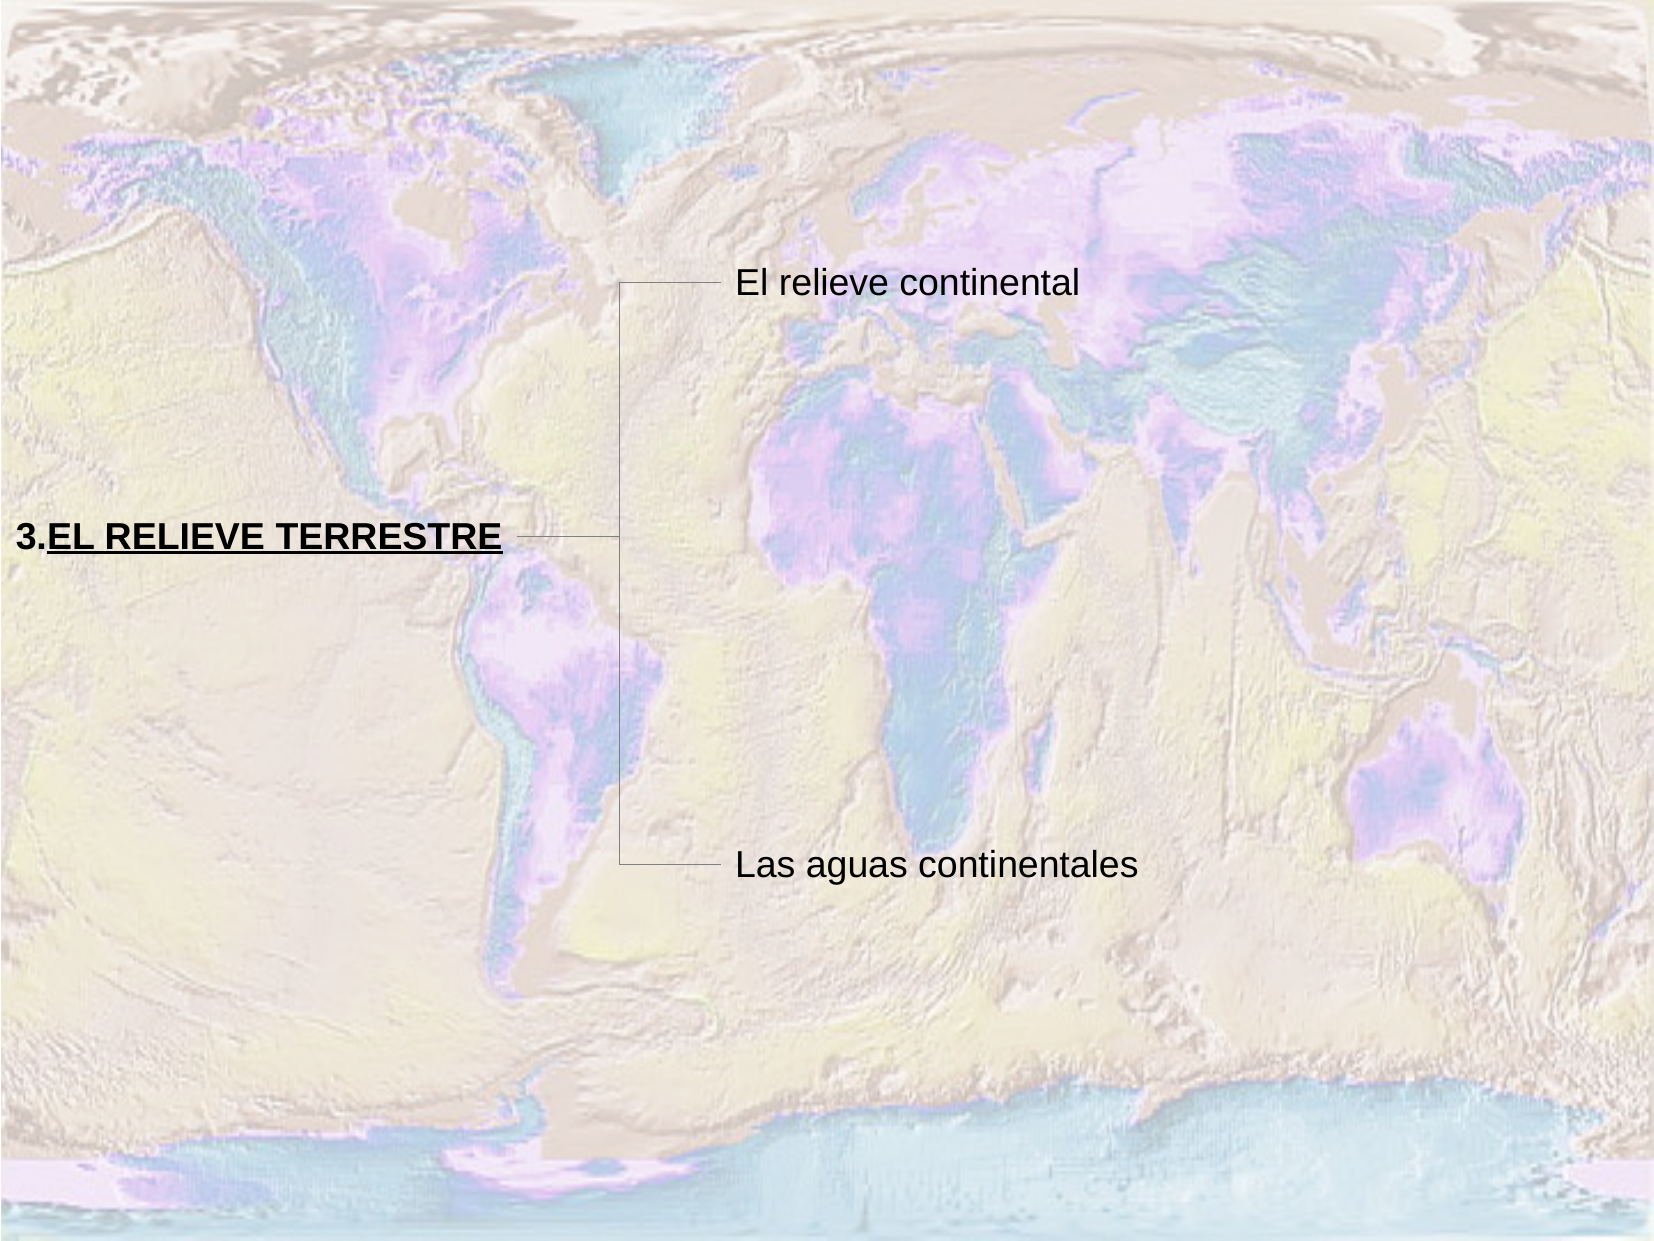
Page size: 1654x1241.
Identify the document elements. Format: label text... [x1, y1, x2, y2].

text_box El relieve continental [720, 253, 1096, 311]
text_box 3.EL RELIEVE TERRESTRE [1, 507, 518, 565]
picture [1, 0, 1654, 1241]
text_box Las aguas continentales [720, 836, 1154, 893]
